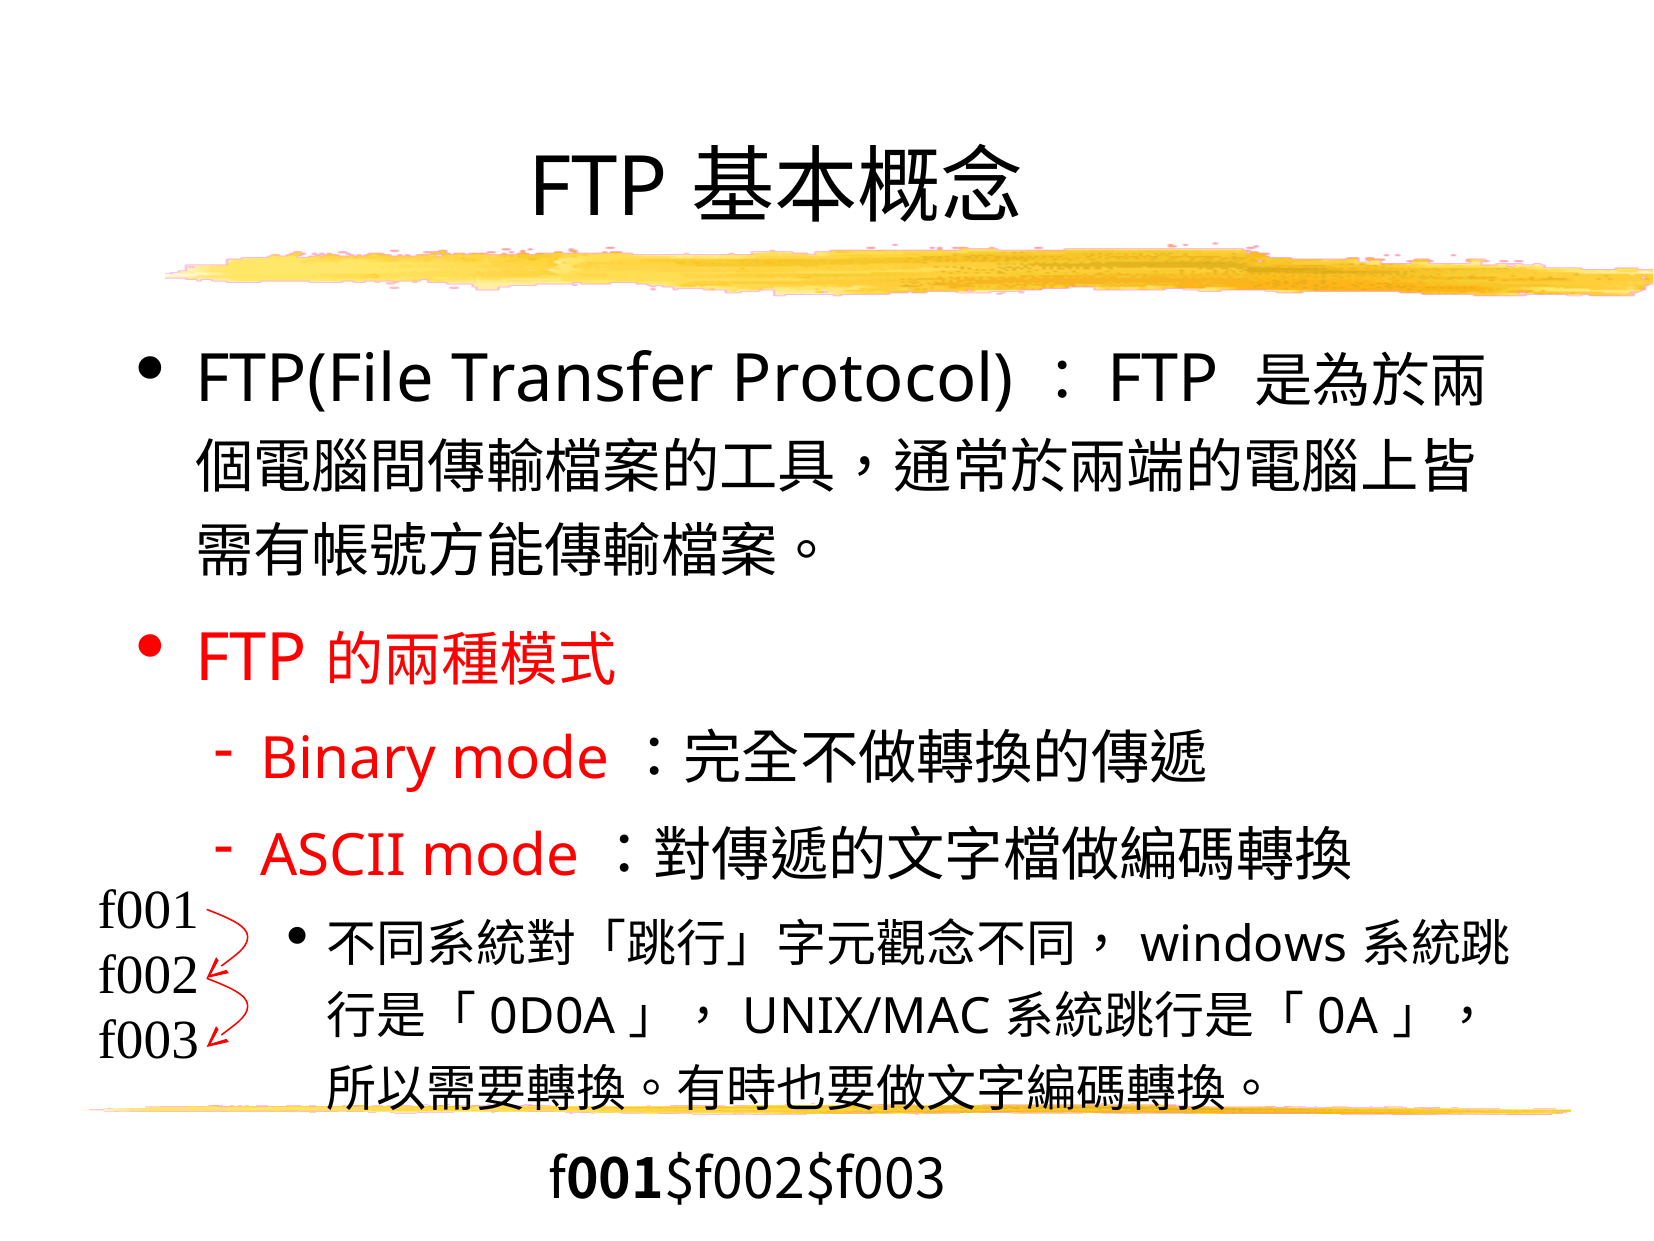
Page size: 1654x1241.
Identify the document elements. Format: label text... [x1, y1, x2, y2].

picture [165, 237, 1654, 308]
picture [790, 1102, 819, 1106]
text_box f001 f002 f003 [82, 868, 218, 1083]
title FTP基本概念 [73, 41, 1479, 249]
text_box f001$f002$f003 [533, 1122, 1196, 1205]
list FTP(File Transfer Protocol)：FTP 是為於兩個電腦間傳輸檔案的工具，通常於兩端的電腦上皆需有帳號方能傳輸檔案。 FTP的兩種模式 Binary mode：完全不做轉換的傳遞 ASCII mode：對傳遞的文字檔做編碼轉換 不同系統對「跳行」字元觀念不同，windows系統跳行是「0D0A」，UNIX/MAC系統跳行是「0A」，所以需要轉換。有時也要做文字編碼轉換。 [124, 316, 1530, 1090]
picture [82, 1102, 1571, 1117]
